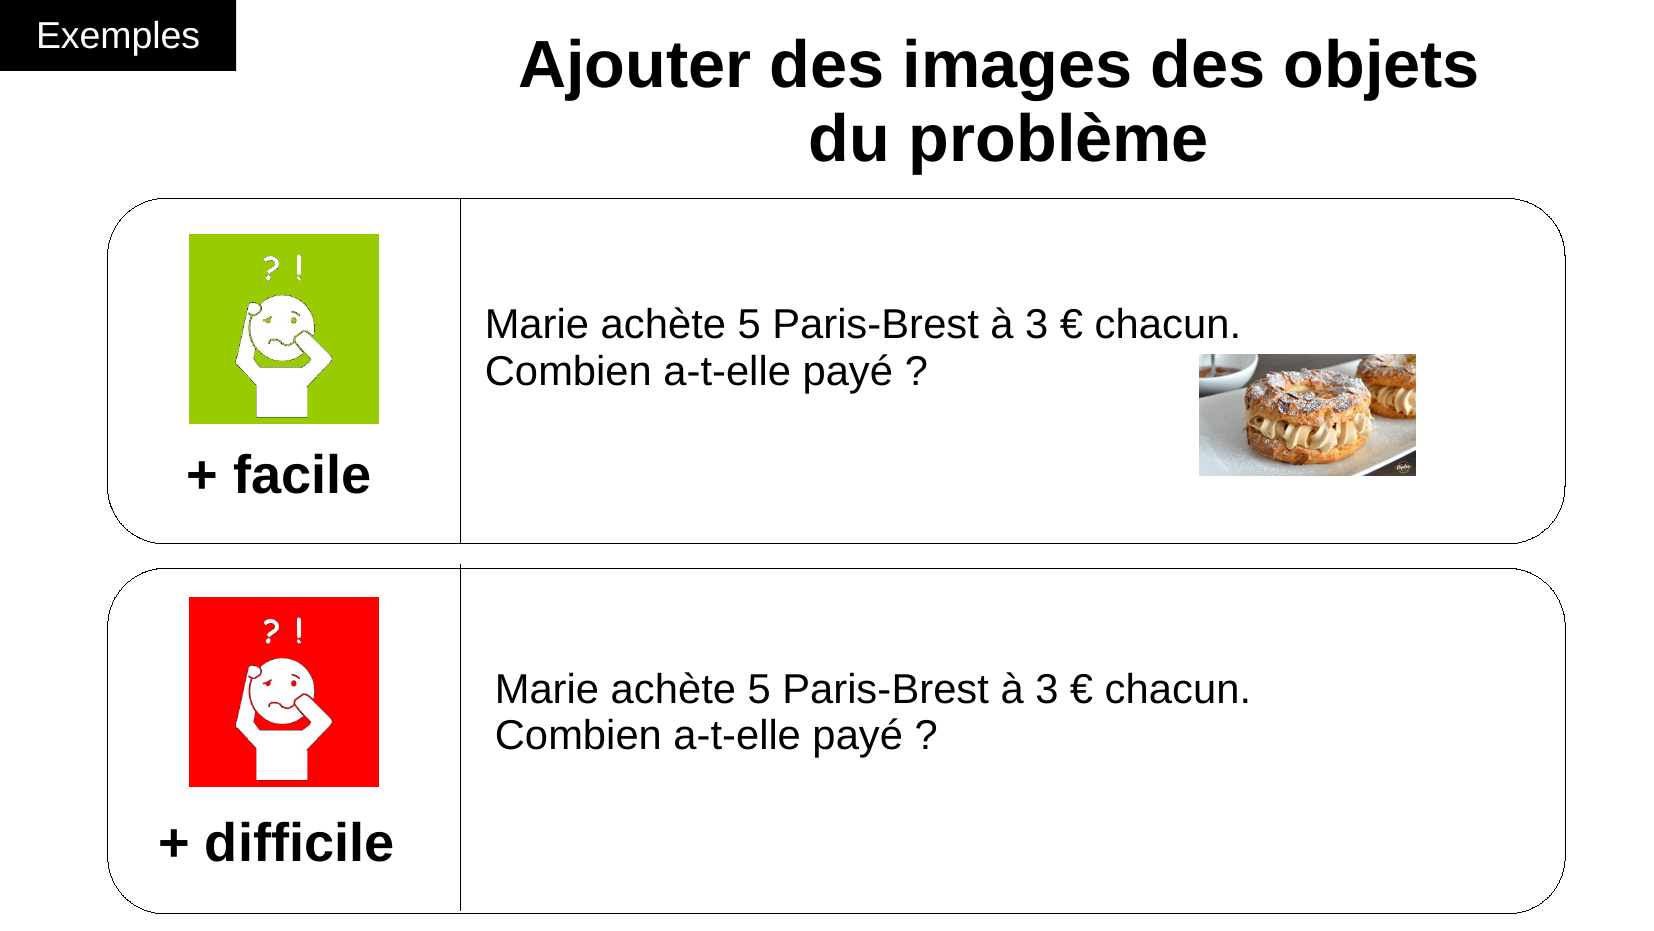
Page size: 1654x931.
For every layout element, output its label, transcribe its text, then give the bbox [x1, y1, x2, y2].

text_box + difficile [142, 805, 411, 883]
text_box Marie achète 5 Paris-Brest à 3 € chacun. Combien a-t-elle payé ? [479, 564, 1532, 860]
text_box + facile [171, 437, 388, 515]
picture [189, 234, 379, 424]
picture [189, 597, 379, 788]
text_box Ajouter des images des objets du problème [281, 19, 1654, 189]
picture [1199, 354, 1416, 476]
text_box Marie achète 5 Paris-Brest à 3 € chacun. Combien a-t-elle payé ? [470, 199, 1522, 496]
text_box Exemples [0, 0, 237, 71]
